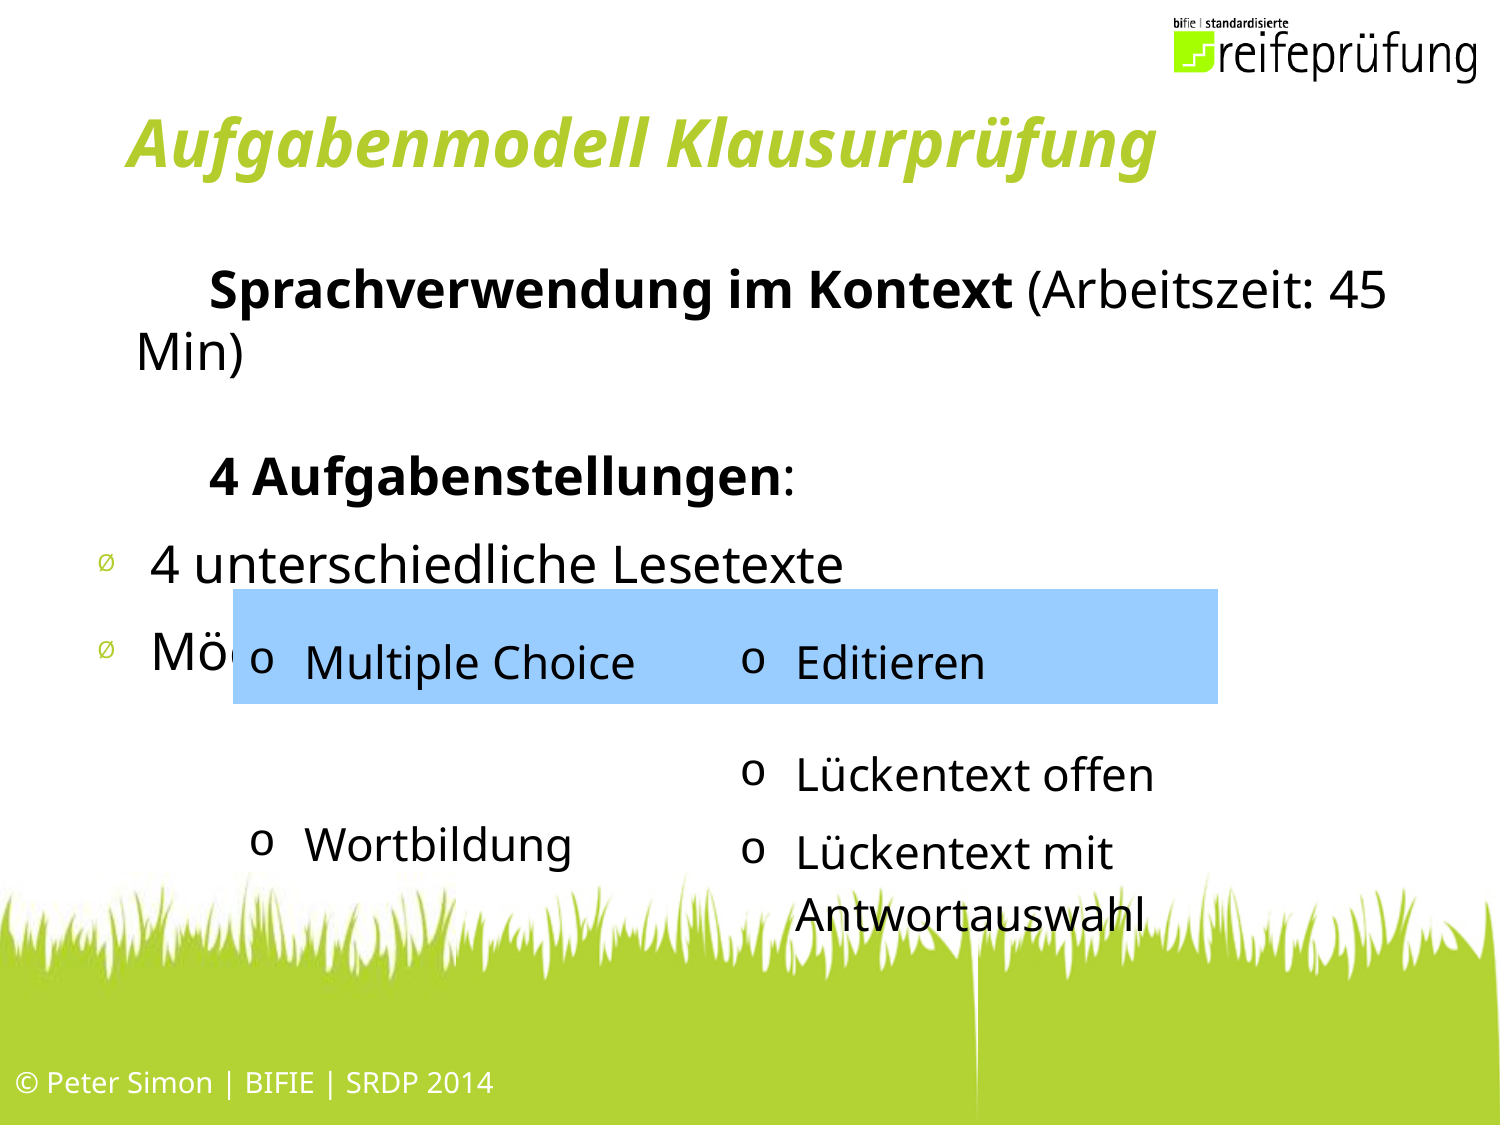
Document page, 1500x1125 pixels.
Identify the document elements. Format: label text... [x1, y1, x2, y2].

table_header Multiple Choice [233, 589, 724, 704]
table_cell Wortbildung [233, 704, 724, 953]
table_header Editieren [724, 589, 1218, 704]
table_cell Lückentext offen [724, 704, 1218, 813]
picture [1172, 14, 1476, 86]
picture [0, 872, 1500, 1125]
text_box Aufgabenmodell Klausurprüfung [113, 93, 1200, 259]
table_cell Lückentext mit Antwortauswahl [724, 813, 1218, 953]
list Sprachverwendung im Kontext (Arbeitszeit: 45 Min) 4 Aufgabenstellungen: 4 unterschiedliche Lesetexte Mögliche Testformate: [64, 248, 1500, 982]
